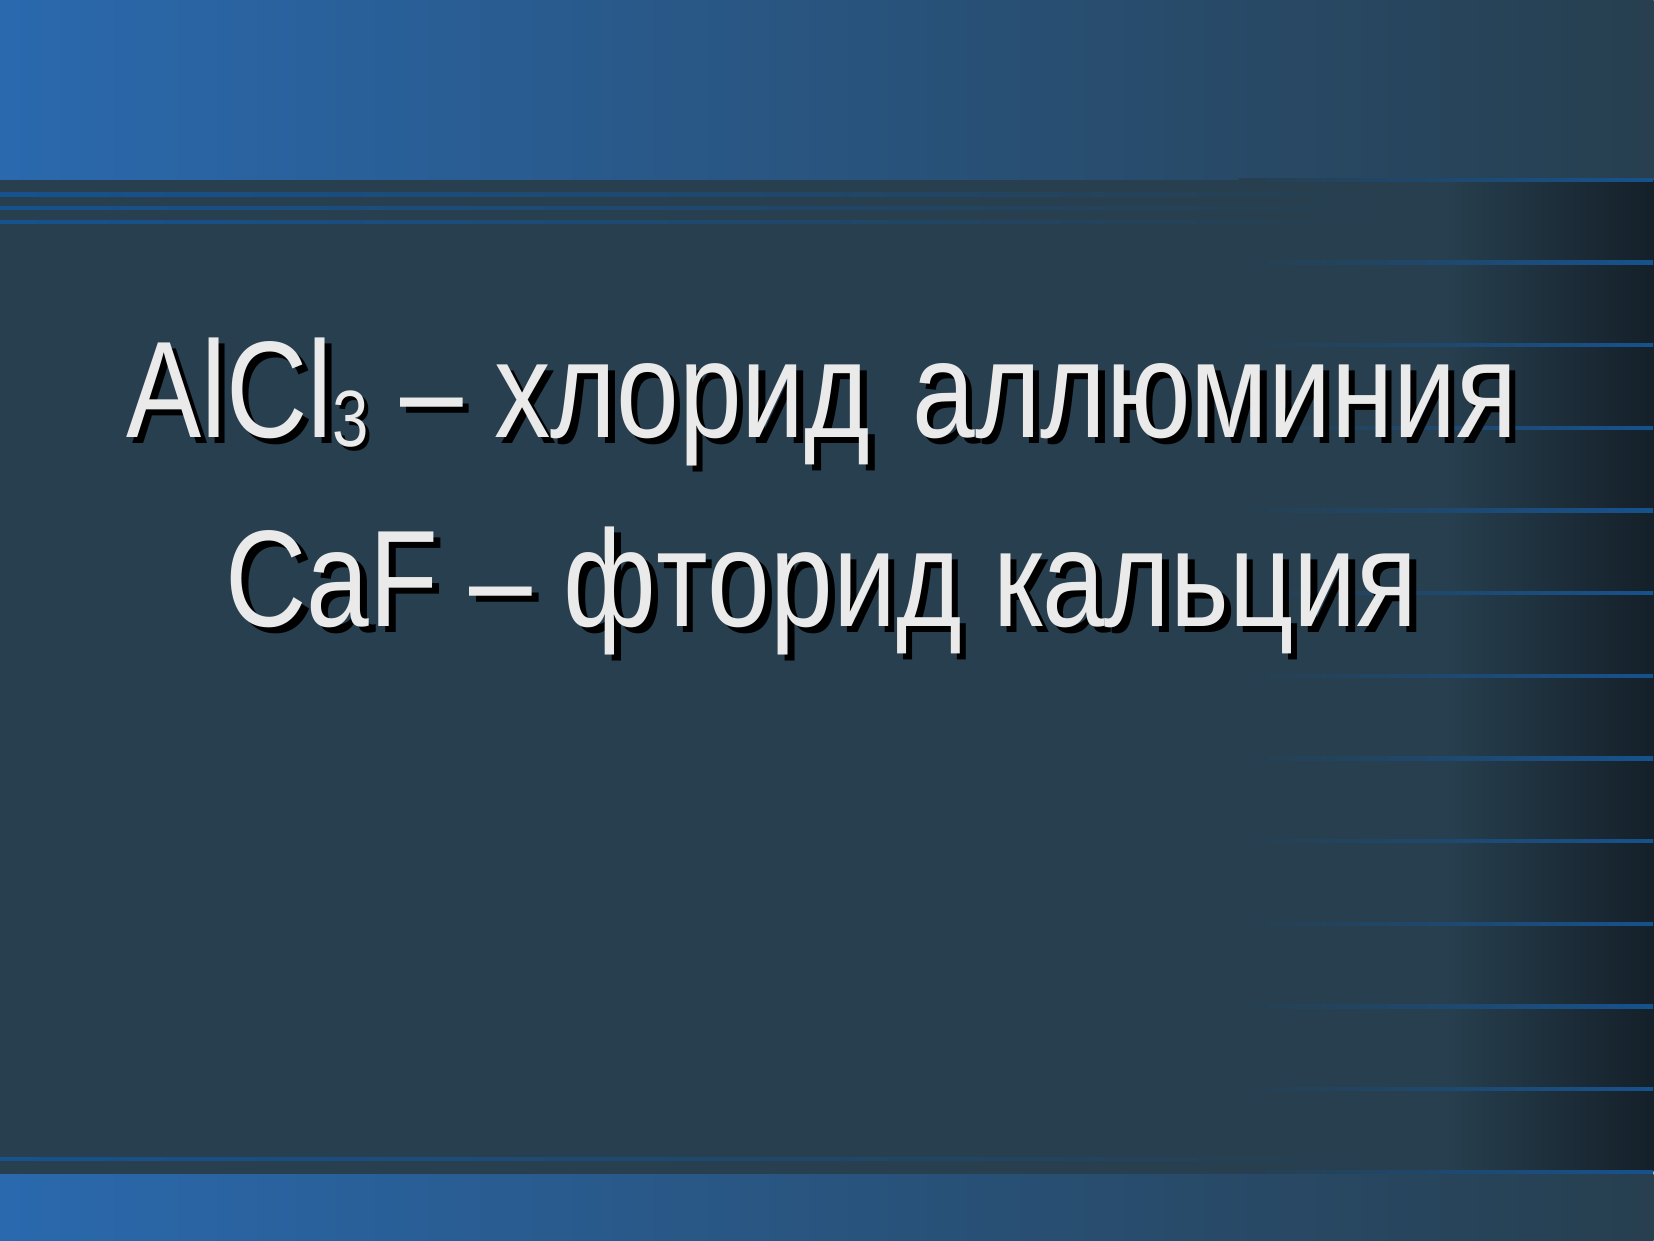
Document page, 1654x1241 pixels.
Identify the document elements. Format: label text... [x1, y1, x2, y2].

subtitle AlCl3 – хлорид аллюминия CaF – фторид кальция [91, 34, 1553, 1060]
